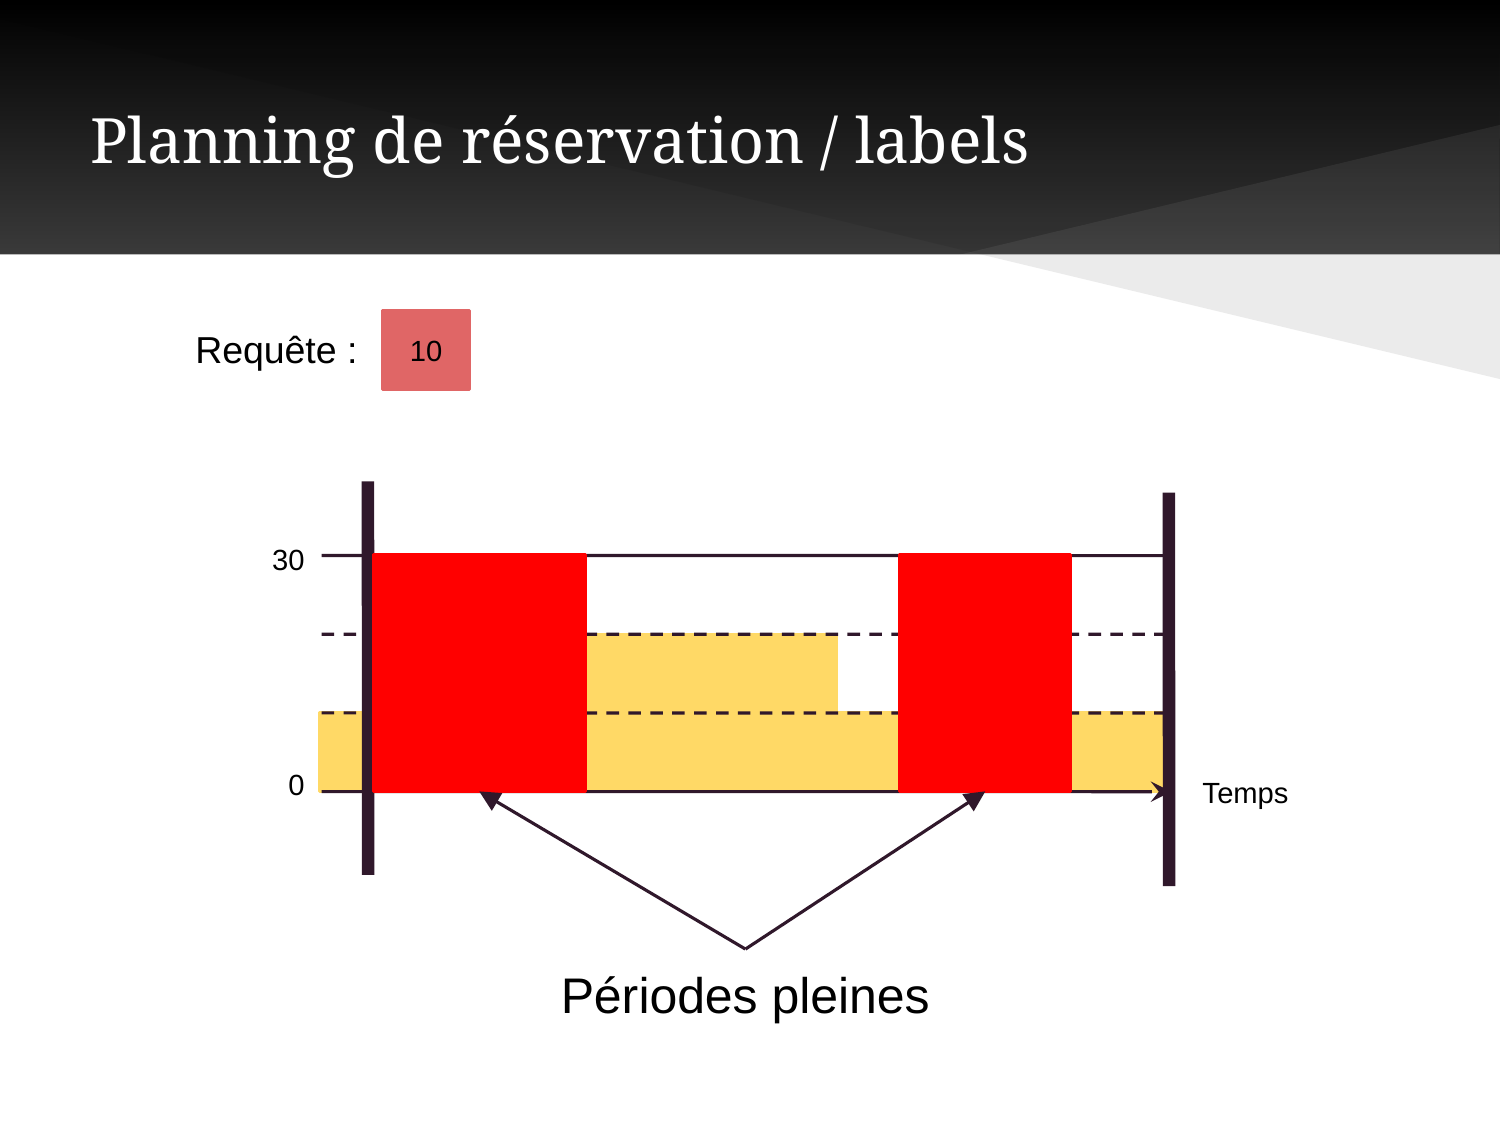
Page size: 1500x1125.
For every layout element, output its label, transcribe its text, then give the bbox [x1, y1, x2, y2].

text_box [373, 554, 1162, 792]
text_box Temps [1187, 759, 1320, 801]
text_box Requête : [180, 310, 1005, 398]
text_box 10 [382, 310, 470, 390]
text_box 0 [211, 751, 320, 809]
text_box Périodes pleines [472, 949, 1019, 1028]
text_box [319, 712, 361, 792]
text_box 30 [211, 526, 320, 584]
title Planning de réservation / labels [75, 45, 1425, 233]
